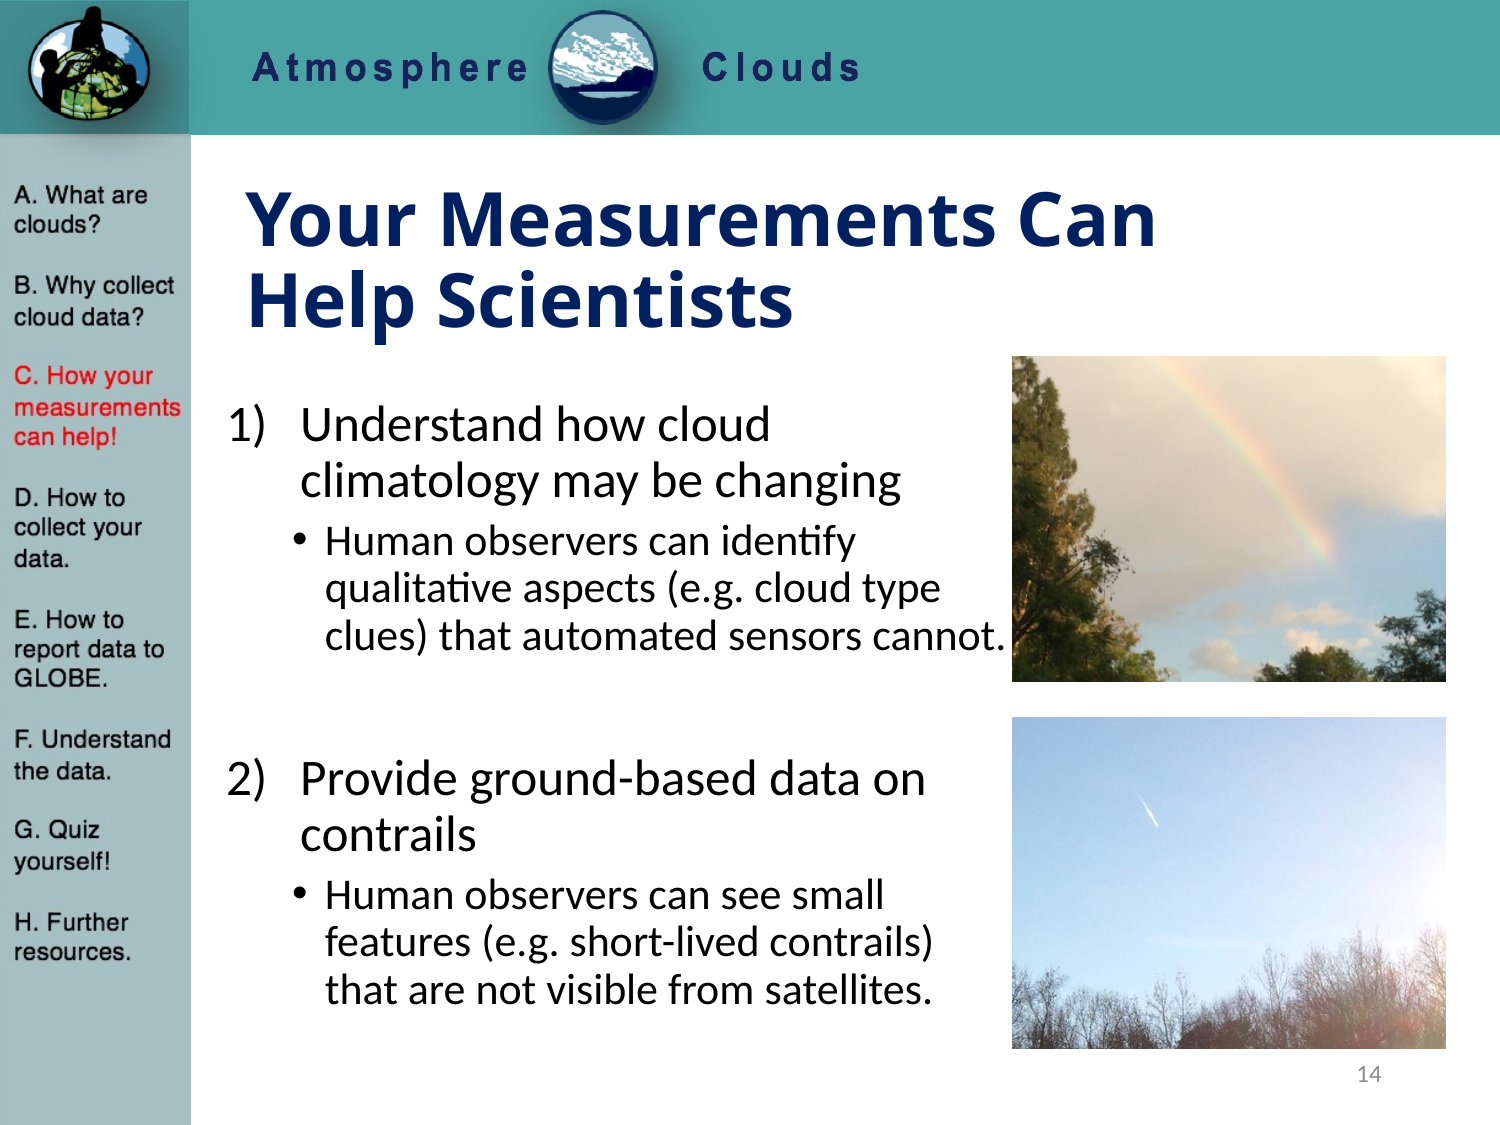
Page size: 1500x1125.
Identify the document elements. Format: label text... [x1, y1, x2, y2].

picture [0, 0, 1500, 1125]
picture [1012, 356, 1446, 682]
list Understand how cloud climatology may be changing Human observers can identify qualitative aspects (e.g. cloud type clues) that automated sensors cannot. Provide ground-based data on contrails Human observers can see small features (e.g. short-lived contrails) that are not visible from satellites. [211, 390, 1028, 1044]
slide_number <number> [1059, 1049, 1397, 1103]
picture [1012, 717, 1446, 1049]
title Your Measurements Can Help Scientists [230, 153, 1397, 372]
